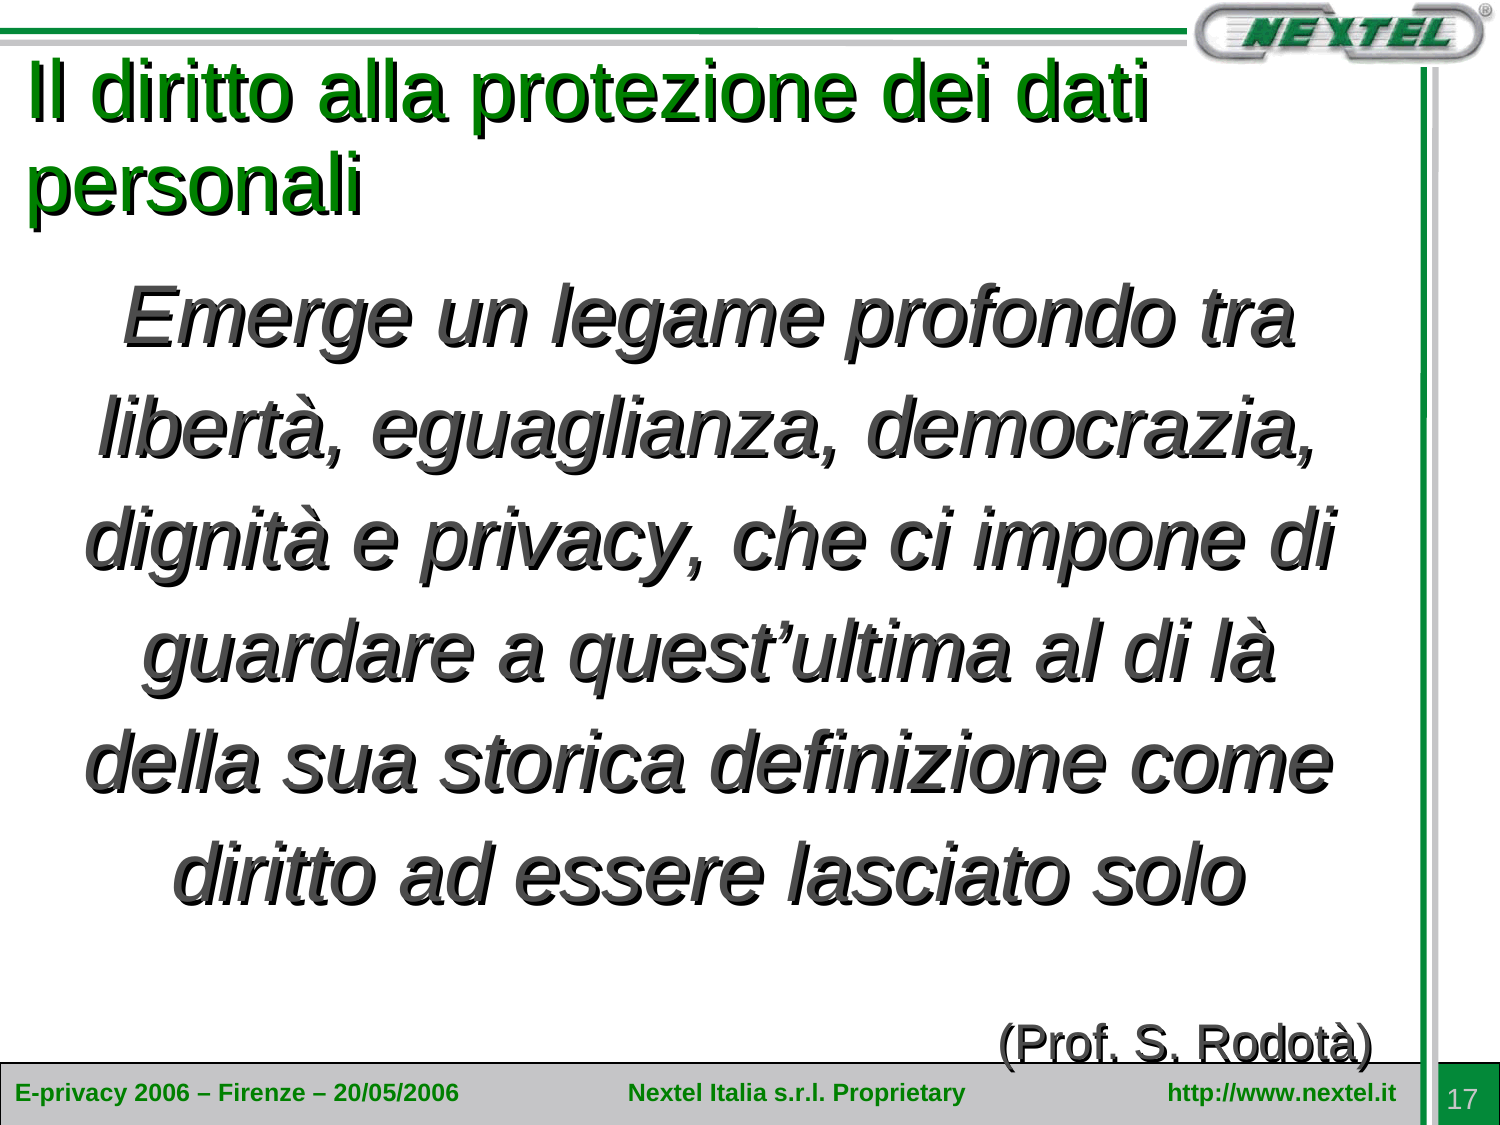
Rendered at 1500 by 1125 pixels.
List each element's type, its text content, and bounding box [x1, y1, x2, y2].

picture [1187, 0, 1500, 67]
title Il diritto alla protezione dei dati personali [10, 28, 1182, 244]
list Emerge un legame profondo tra libertà, eguaglianza, democrazia, dignità e privacy, che ci impone di guardare a quest’ultima al di là della sua storica definizione come diritto ad essere lasciato solo (Prof. S. Rodotà) [29, 242, 1388, 1060]
